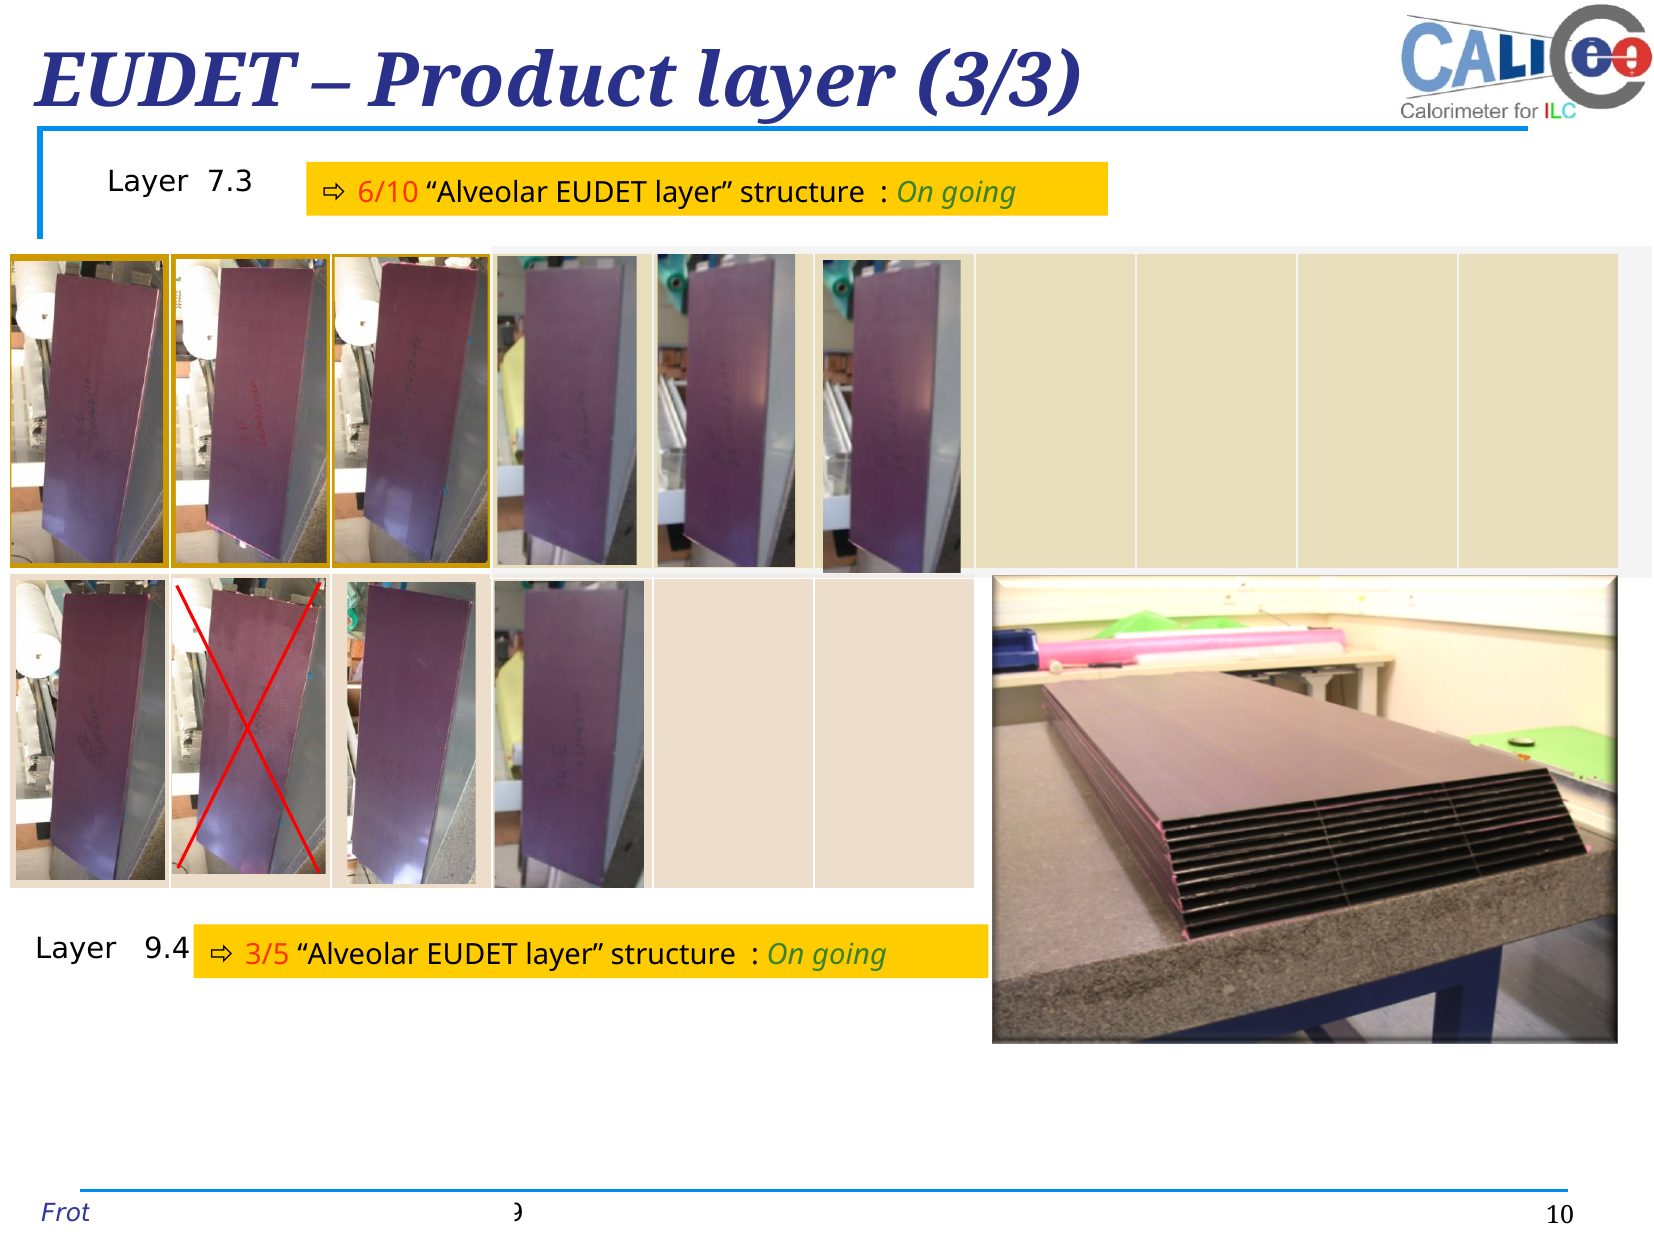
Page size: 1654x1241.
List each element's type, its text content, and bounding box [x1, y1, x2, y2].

picture [497, 256, 637, 565]
text_box  6/10 “Alveolar EUDET layer” structure : On going [306, 161, 1108, 216]
picture [175, 259, 327, 563]
text_box <number> [1203, 1157, 1589, 1241]
picture [1397, 0, 1654, 121]
picture [16, 580, 165, 880]
picture [334, 257, 488, 563]
picture [494, 581, 644, 888]
picture [657, 254, 796, 567]
text_box [10, 574, 169, 888]
text_box [332, 245, 1653, 905]
text_box [171, 574, 330, 888]
text_box Layer 7.3 [92, 156, 269, 206]
text_box [171, 254, 330, 568]
text_box [10, 254, 169, 568]
text_box  3/5 “Alveolar EUDET layer” structure : On going [193, 924, 989, 979]
text_box Layer 9.4 [20, 923, 206, 973]
picture [823, 260, 961, 573]
picture [172, 578, 326, 874]
picture [347, 582, 476, 884]
title EUDET – Product layer (3/3) [20, 19, 1510, 226]
picture [990, 573, 1620, 1047]
picture [11, 261, 163, 563]
